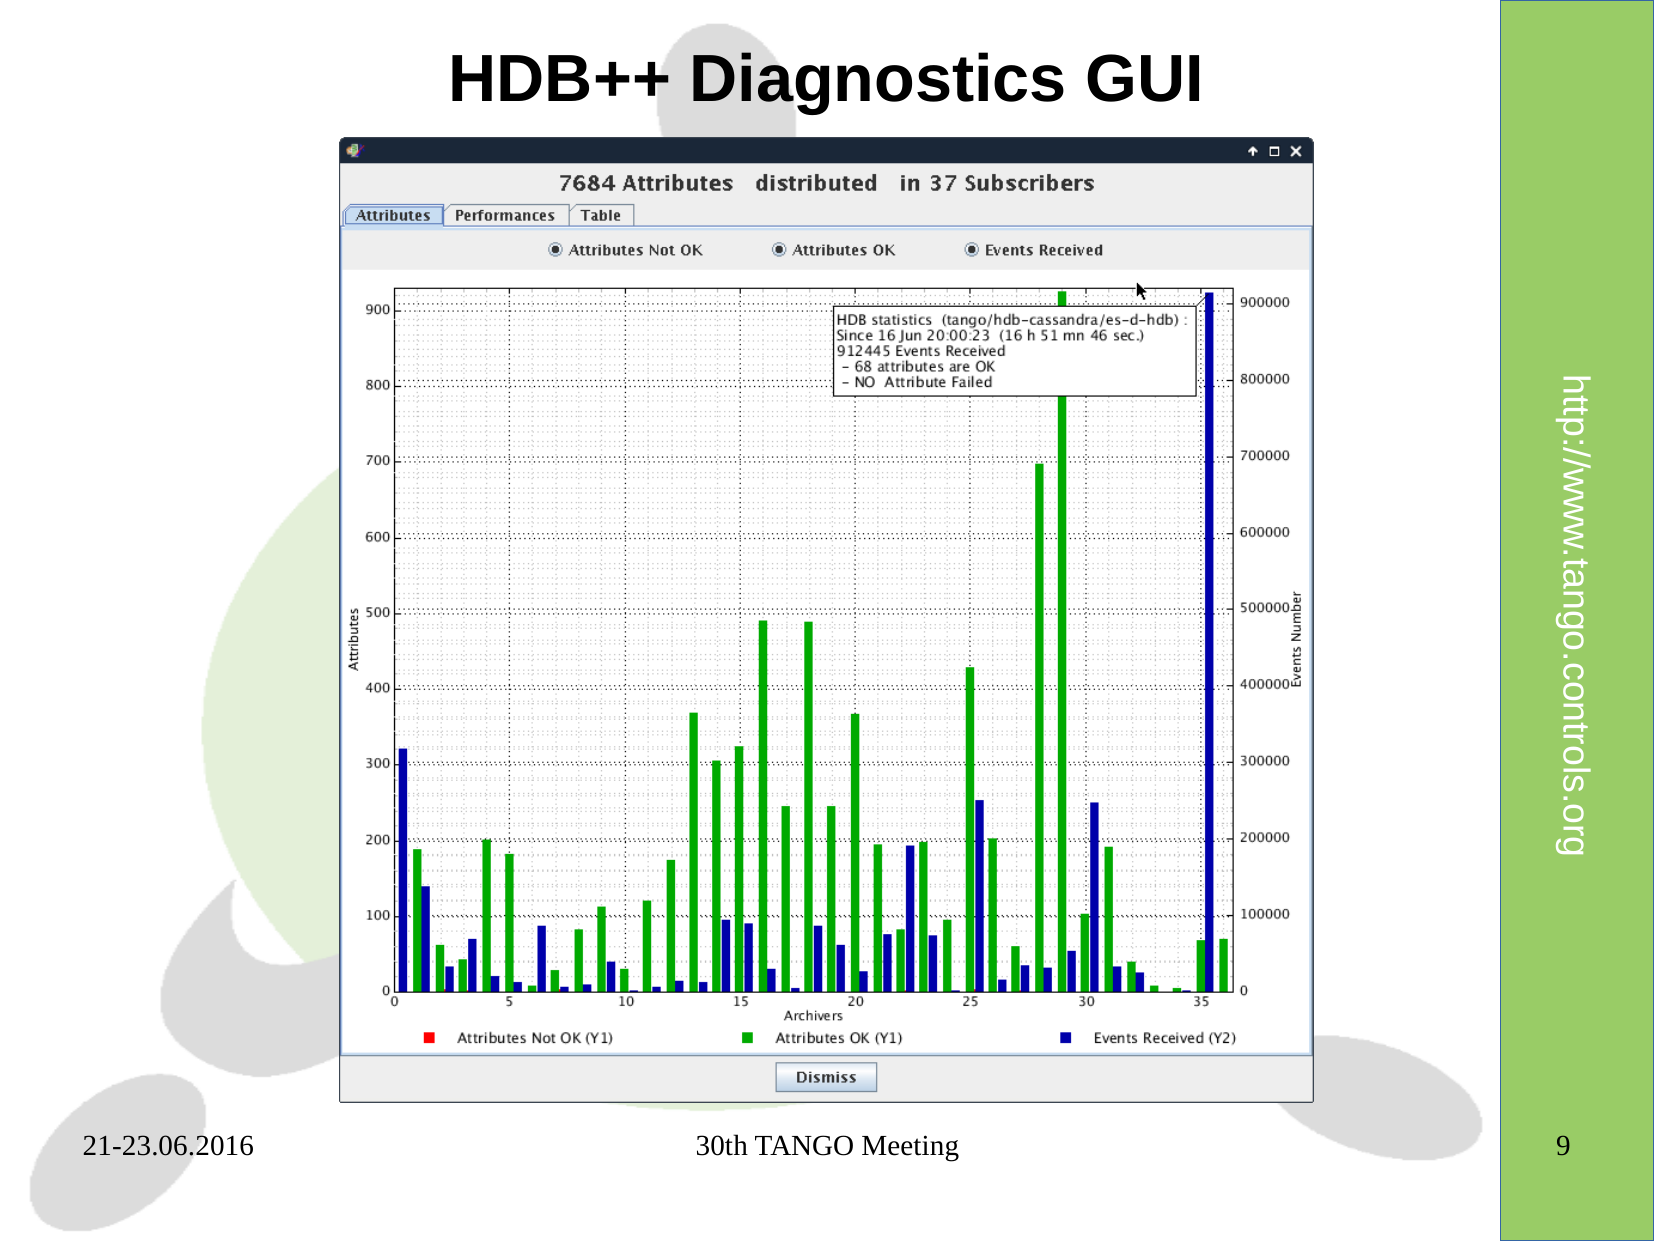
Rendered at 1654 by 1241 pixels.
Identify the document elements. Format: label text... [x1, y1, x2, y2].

picture [0, 1, 1500, 1241]
text_box HDB++ Diagnostics GUI [339, 33, 1315, 123]
